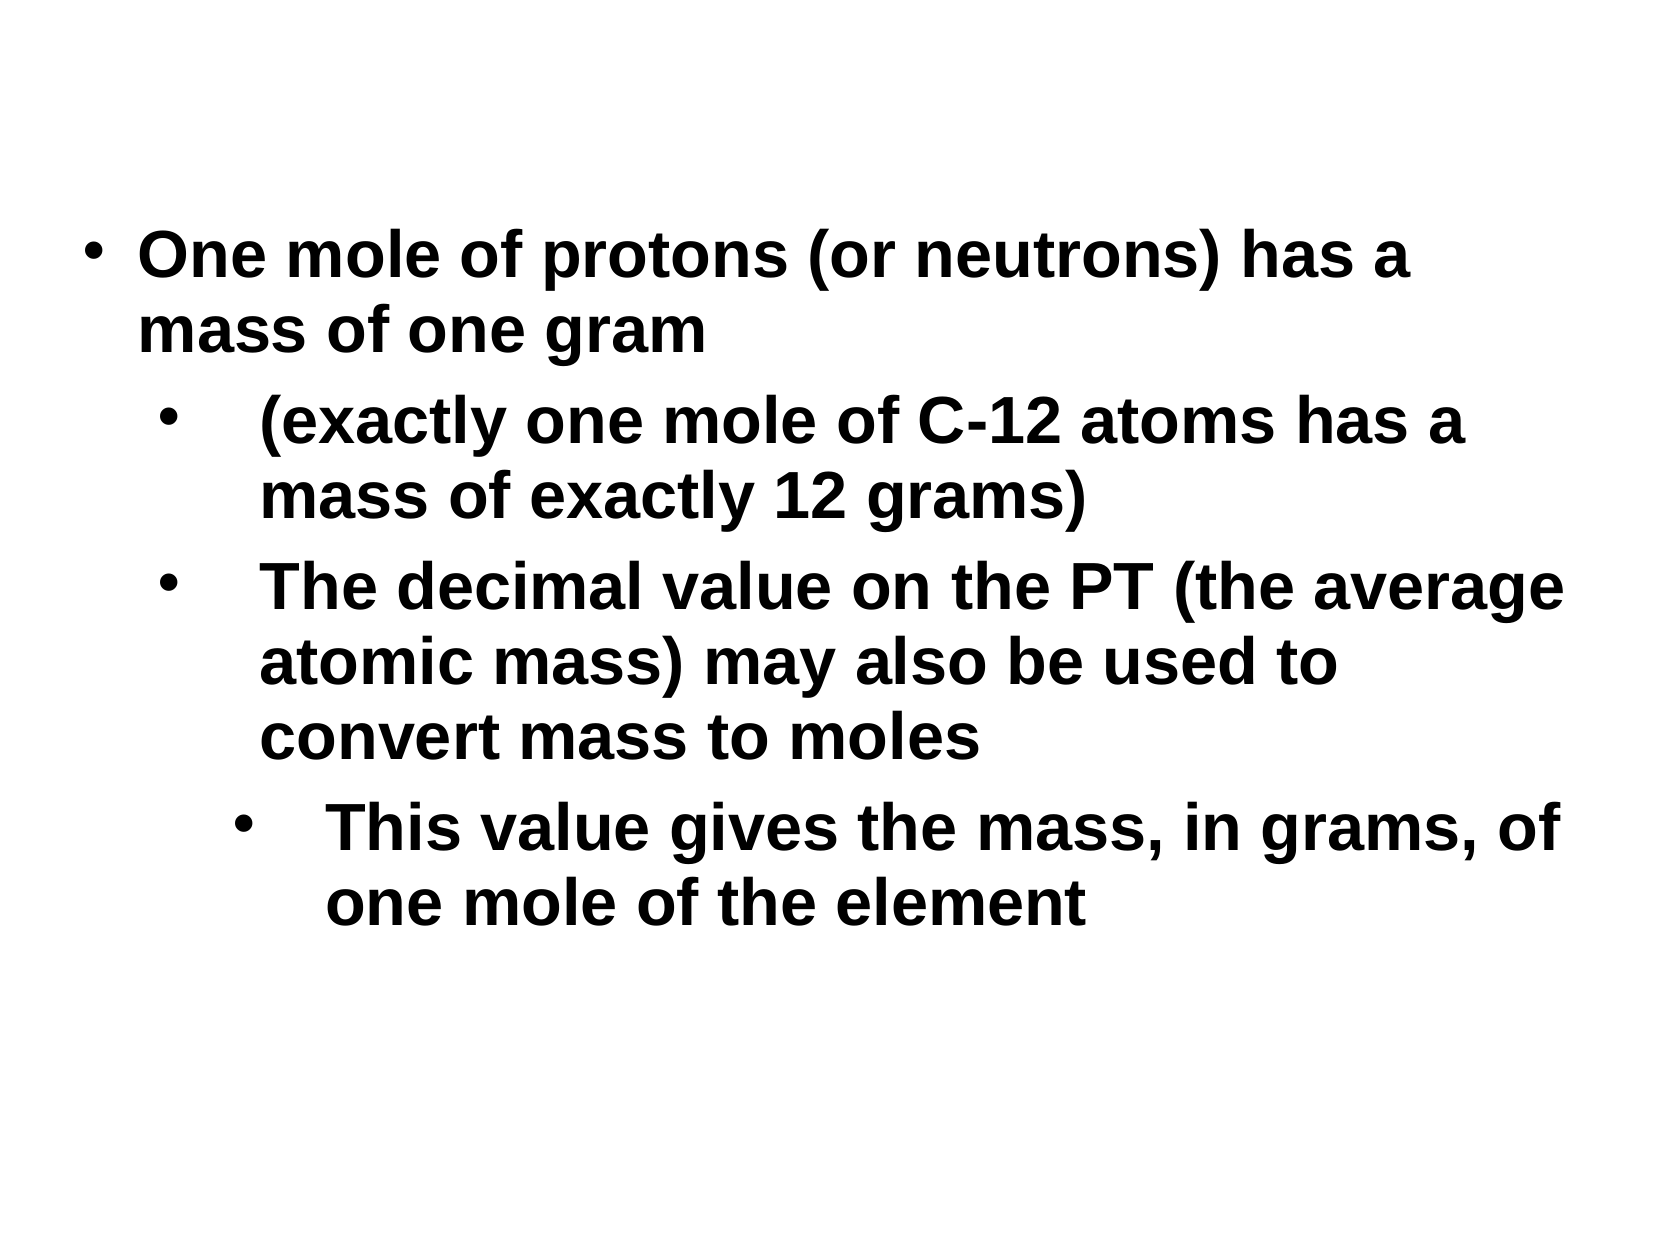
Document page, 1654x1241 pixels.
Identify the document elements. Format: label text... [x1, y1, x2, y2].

text_box One mole of protons (or neutrons) has a mass of one gram (exactly one mole of C-12 atoms has a mass of exactly 12 grams) The decimal value on the PT (the average atomic mass) may also be used to convert mass to moles This value gives the mass, in grams, of one mole of the element [82, 49, 1571, 1108]
